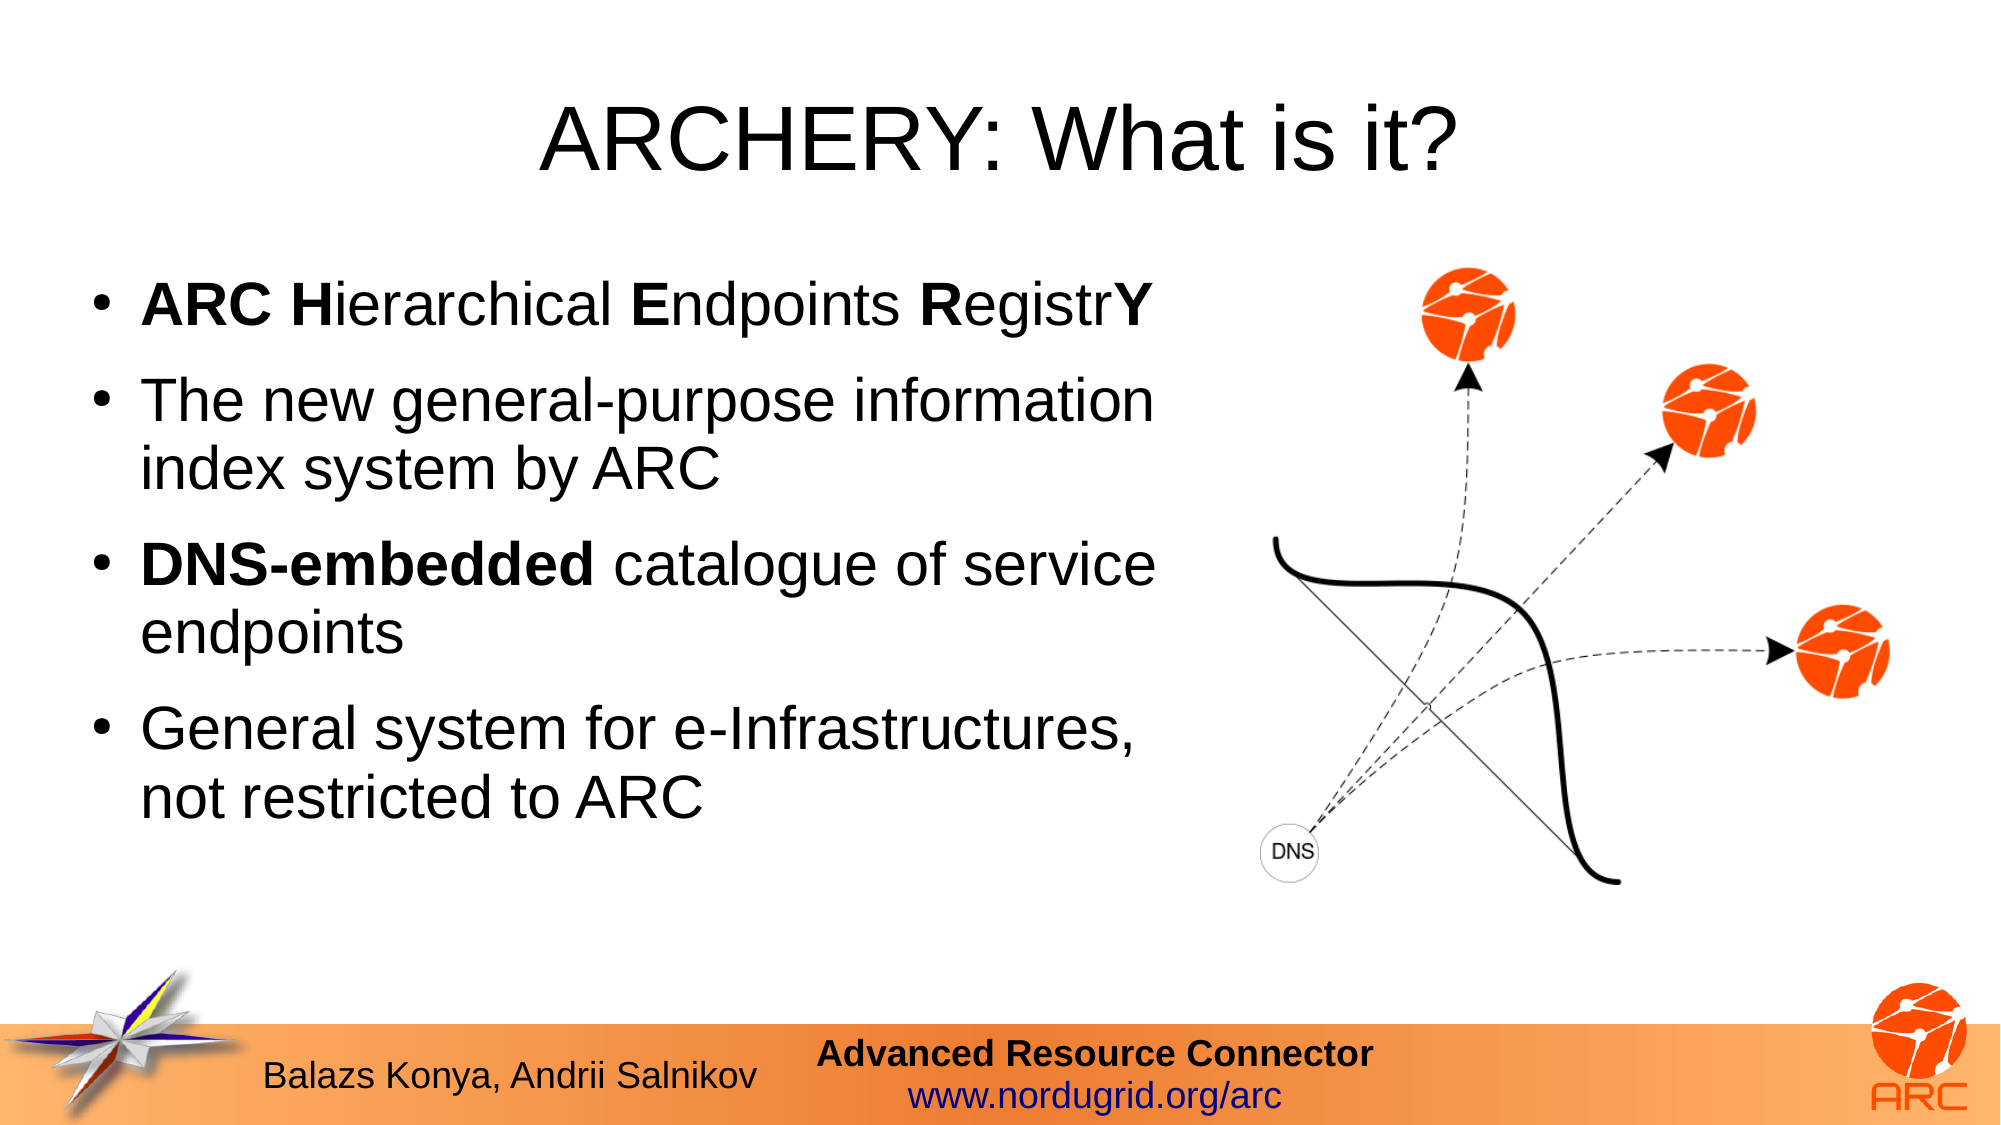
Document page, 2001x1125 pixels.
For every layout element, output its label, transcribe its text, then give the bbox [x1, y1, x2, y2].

picture [0, 961, 258, 1125]
picture [1845, 912, 1990, 1125]
picture [1260, 266, 1891, 885]
list ARC Hierarchical Endpoints RegistrY The new general-purpose information index system by ARC DNS-embedded catalogue of service endpoints General system for e-Infrastructures, not restricted to ARC [75, 270, 1186, 923]
title ARCHERY: What is it? [99, 44, 1900, 233]
